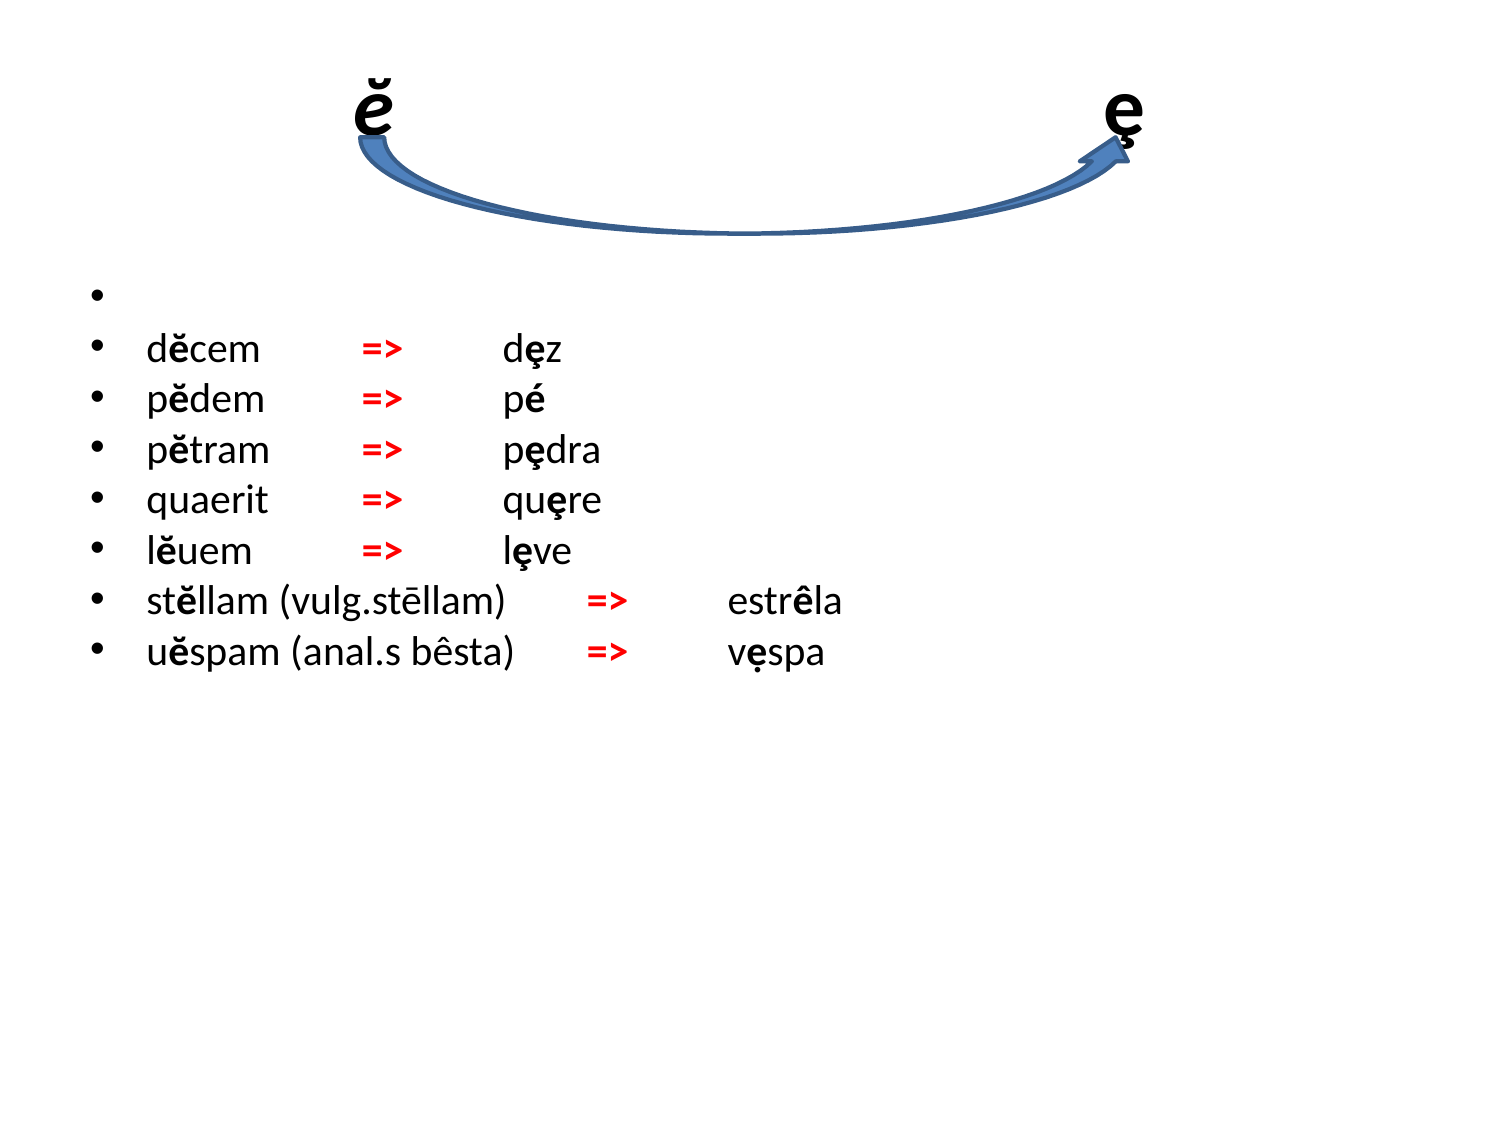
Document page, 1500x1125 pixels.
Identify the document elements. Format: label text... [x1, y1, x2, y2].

list dĕcem => dȩz pĕdem => pé pĕtram => pȩdra quaerit => quȩre lĕuem => lȩve stĕllam (vulg.stēllam) => estrêla uĕspam (anal.s bêsta) => vẹspa [75, 262, 1426, 1005]
text_box [360, 137, 1128, 234]
title ĕ ȩ [75, 45, 1426, 233]
